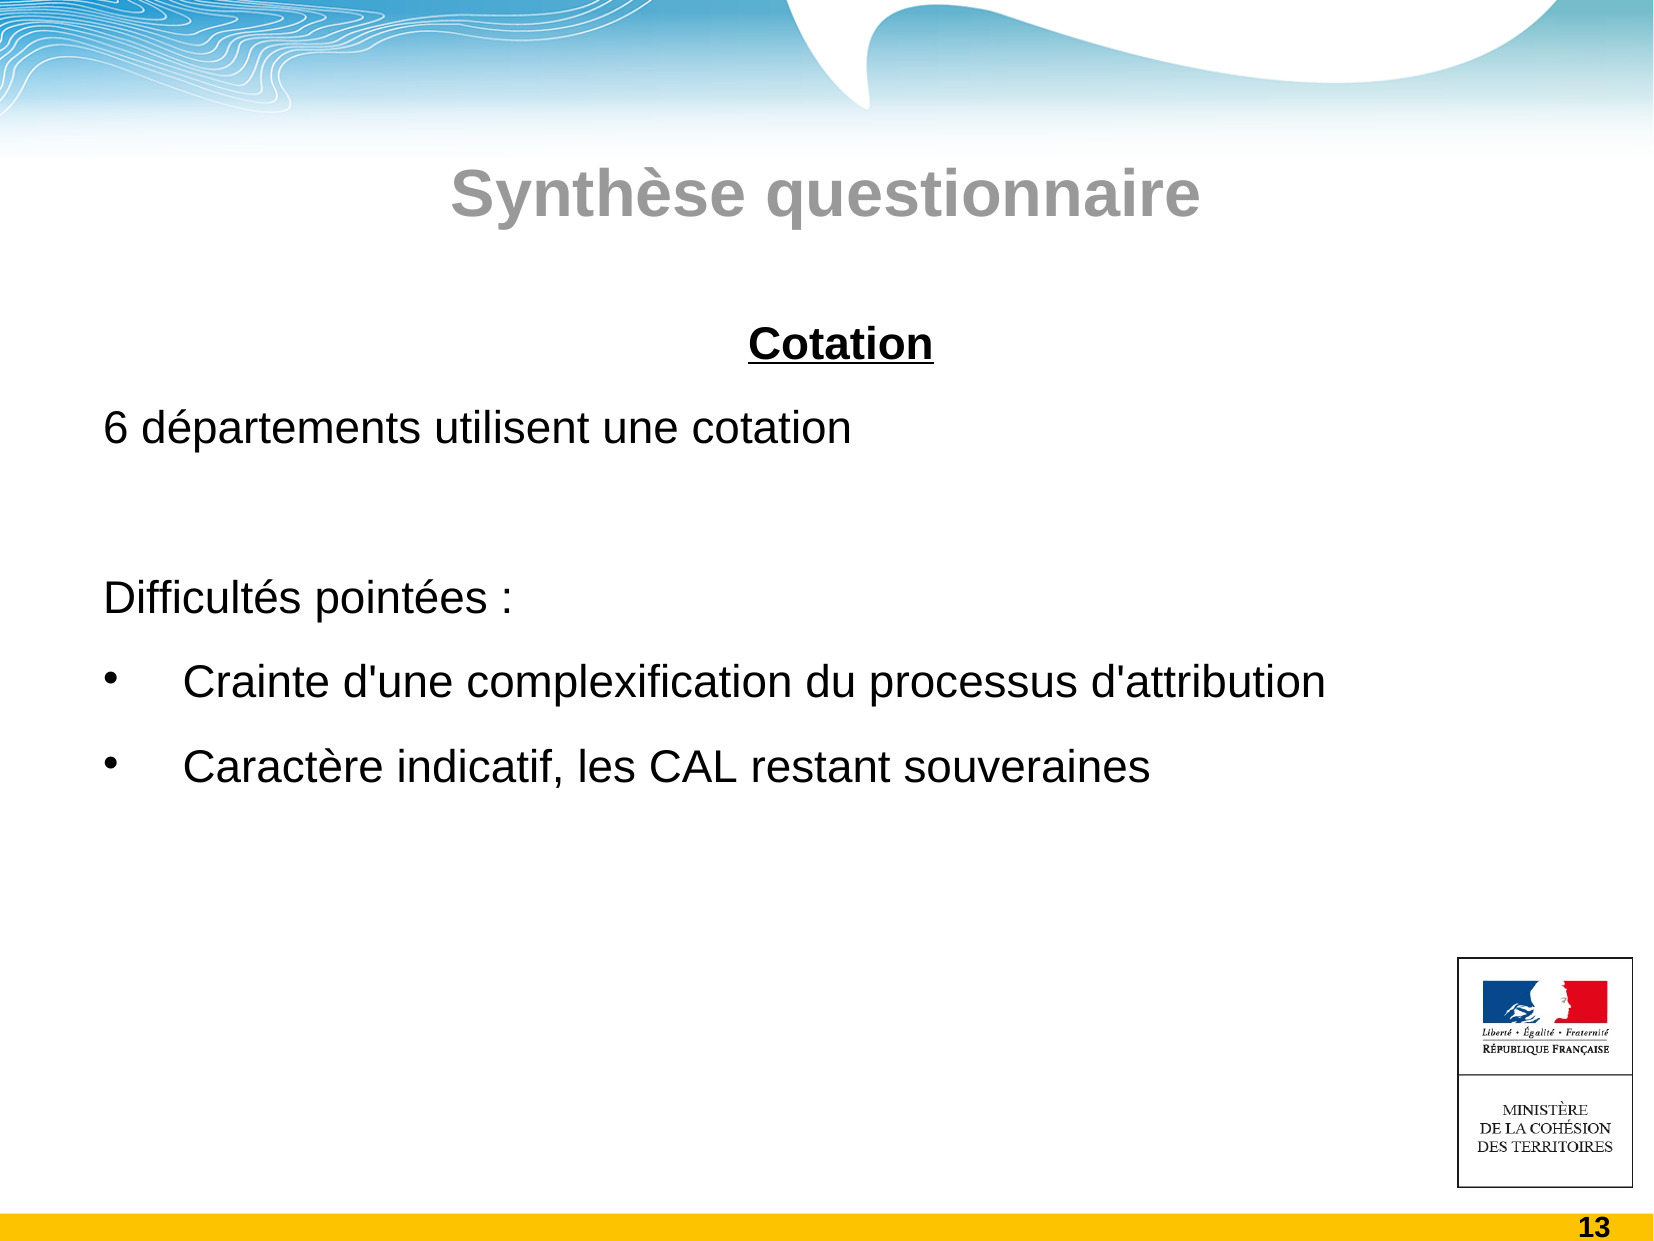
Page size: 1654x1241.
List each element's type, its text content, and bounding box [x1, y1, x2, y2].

text_box Cotation 6 départements utilisent une cotation Difficultés pointées : Crainte d'une complexification du processus d'attribution Caractère indicatif, les CAL restant souveraines [82, 242, 1579, 1059]
text_box Synthèse questionnaire [82, 88, 1571, 242]
picture [0, 0, 1654, 1241]
